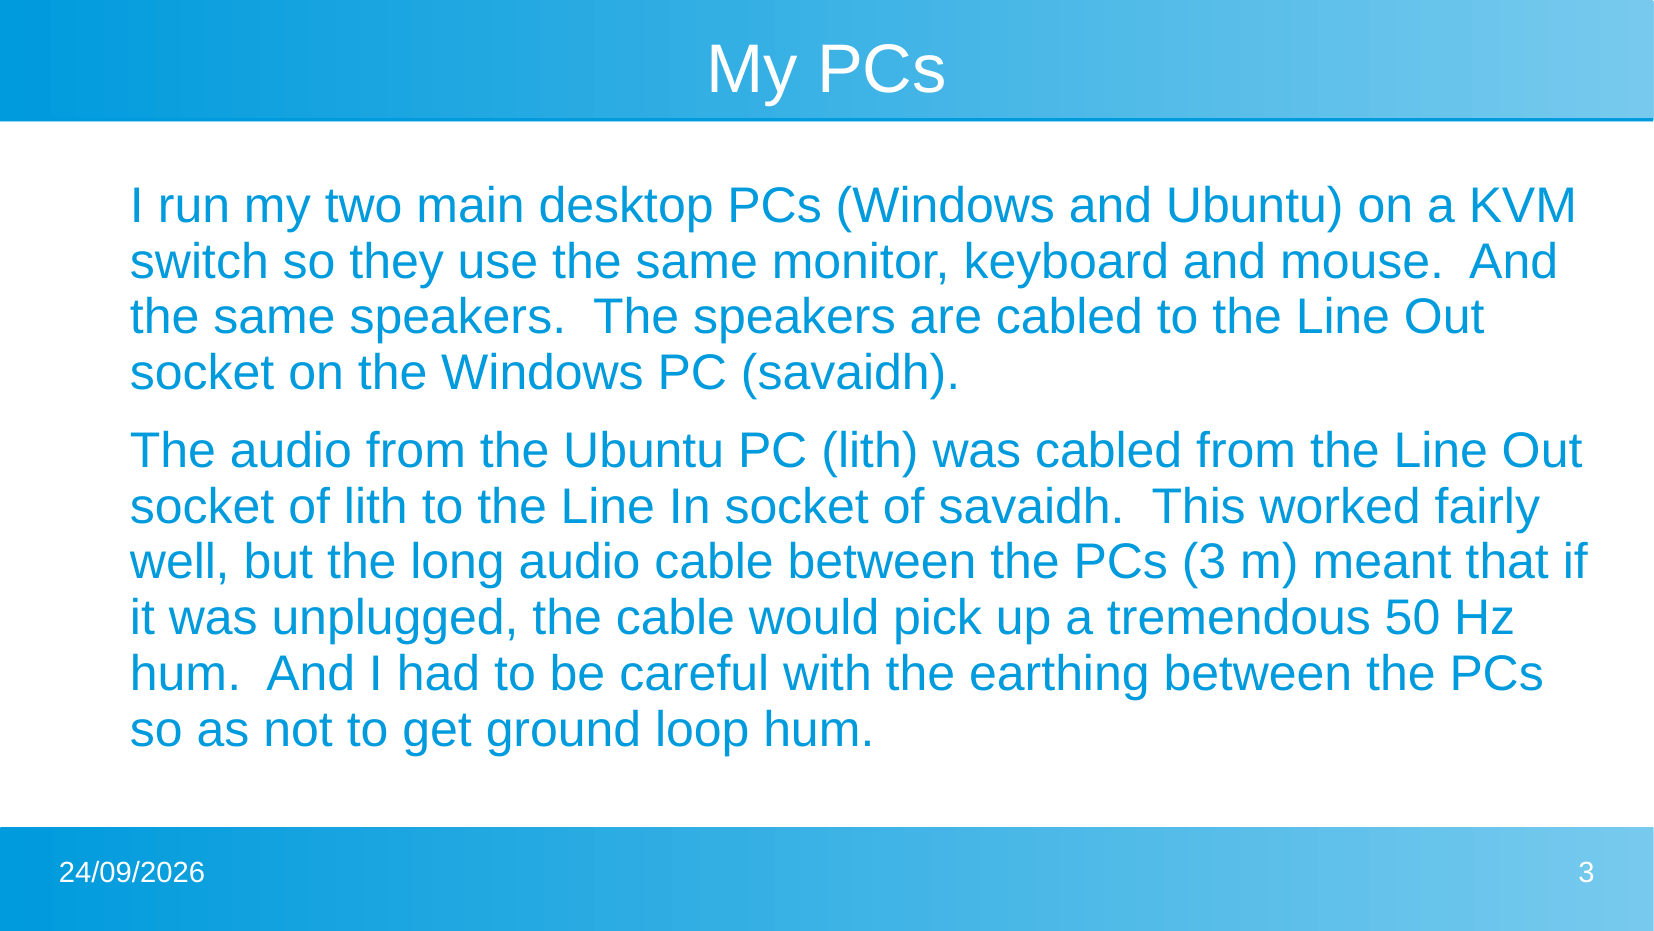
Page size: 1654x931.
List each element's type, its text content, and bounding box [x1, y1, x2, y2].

list I run my two main desktop PCs (Windows and Ubuntu) on a KVM switch so they use the same monitor, keyboard and mouse. And the same speakers. The speakers are cabled to the Line Out socket on the Windows PC (savaidh). The audio from the Ubuntu PC (lith) was cabled from the Line Out socket of lith to the Line In socket of savaidh. This worked fairly well, but the long audio cable between the PCs (3 m) meant that if it was unplugged, the cable would pick up a tremendous 50 Hz hum. And I had to be careful with the earthing between the PCs so as not to get ground loop hum. [59, 177, 1595, 768]
title My PCs [59, 29, 1595, 108]
